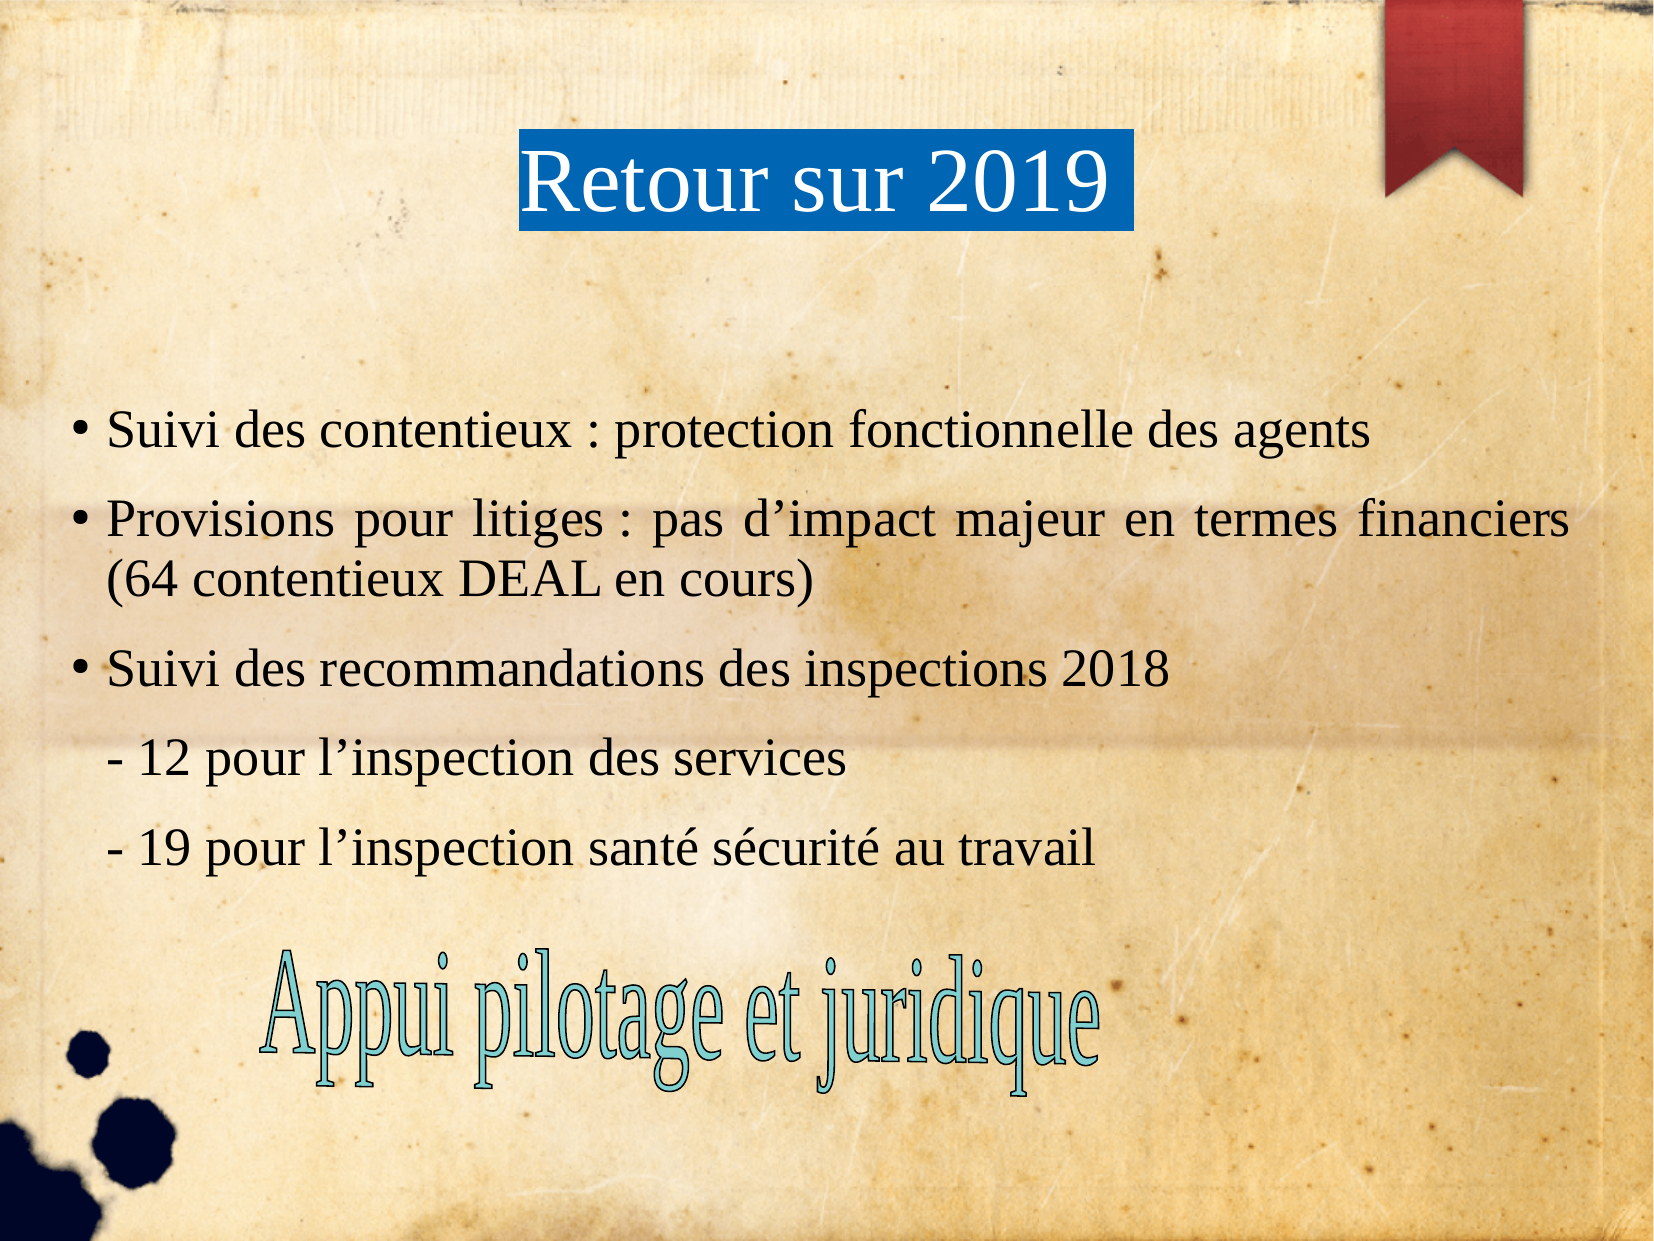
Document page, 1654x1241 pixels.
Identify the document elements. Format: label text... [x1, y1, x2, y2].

text_box Appui pilotage et juridique [991, 988, 1027, 1097]
text_box Appui pilotage et juridique [558, 983, 592, 1059]
text_box Appui pilotage et juridique [747, 986, 777, 1061]
text_box Appui pilotage et juridique [535, 948, 555, 1057]
text_box Appui pilotage et juridique [394, 983, 432, 1056]
text_box Appui pilotage et juridique [907, 990, 927, 1062]
text_box Appui pilotage et juridique [779, 972, 800, 1062]
text_box Appui pilotage et juridique [930, 954, 966, 1064]
text_box Appui pilotage et juridique [355, 980, 391, 1087]
text_box Appui pilotage et juridique [259, 950, 315, 1053]
text_box Appui pilotage et juridique [514, 984, 533, 1057]
text_box Appui pilotage et juridique [654, 978, 689, 1092]
list Suivi des contentieux : protection fonctionnelle des agents Provisions pour litiges : pas d’impact majeur en termes financiers (64 contentieux DEAL en cours) Suivi des recommandations des inspections 2018 - 12 pour l’inspection des services - 19 pour l’inspection santé sécurité au travail [70, 219, 1630, 1146]
text_box Appui pilotage et juridique [1028, 992, 1066, 1065]
text_box Appui pilotage et juridique [434, 983, 453, 1055]
text_box Appui pilotage et juridique [693, 985, 722, 1061]
title Retour sur 2019 [82, 76, 1571, 219]
text_box Appui pilotage et juridique [474, 982, 510, 1089]
text_box Appui pilotage et juridique [881, 988, 906, 1062]
text_box Appui pilotage et juridique [595, 970, 617, 1059]
text_box Appui pilotage et juridique [316, 980, 352, 1087]
text_box Appui pilotage et juridique [1069, 991, 1099, 1066]
picture [0, 0, 1654, 1241]
text_box Appui pilotage et juridique [842, 989, 880, 1063]
text_box Appui pilotage et juridique [968, 991, 988, 1063]
text_box Appui pilotage et juridique [619, 984, 650, 1059]
text_box Appui pilotage et juridique [817, 989, 835, 1094]
